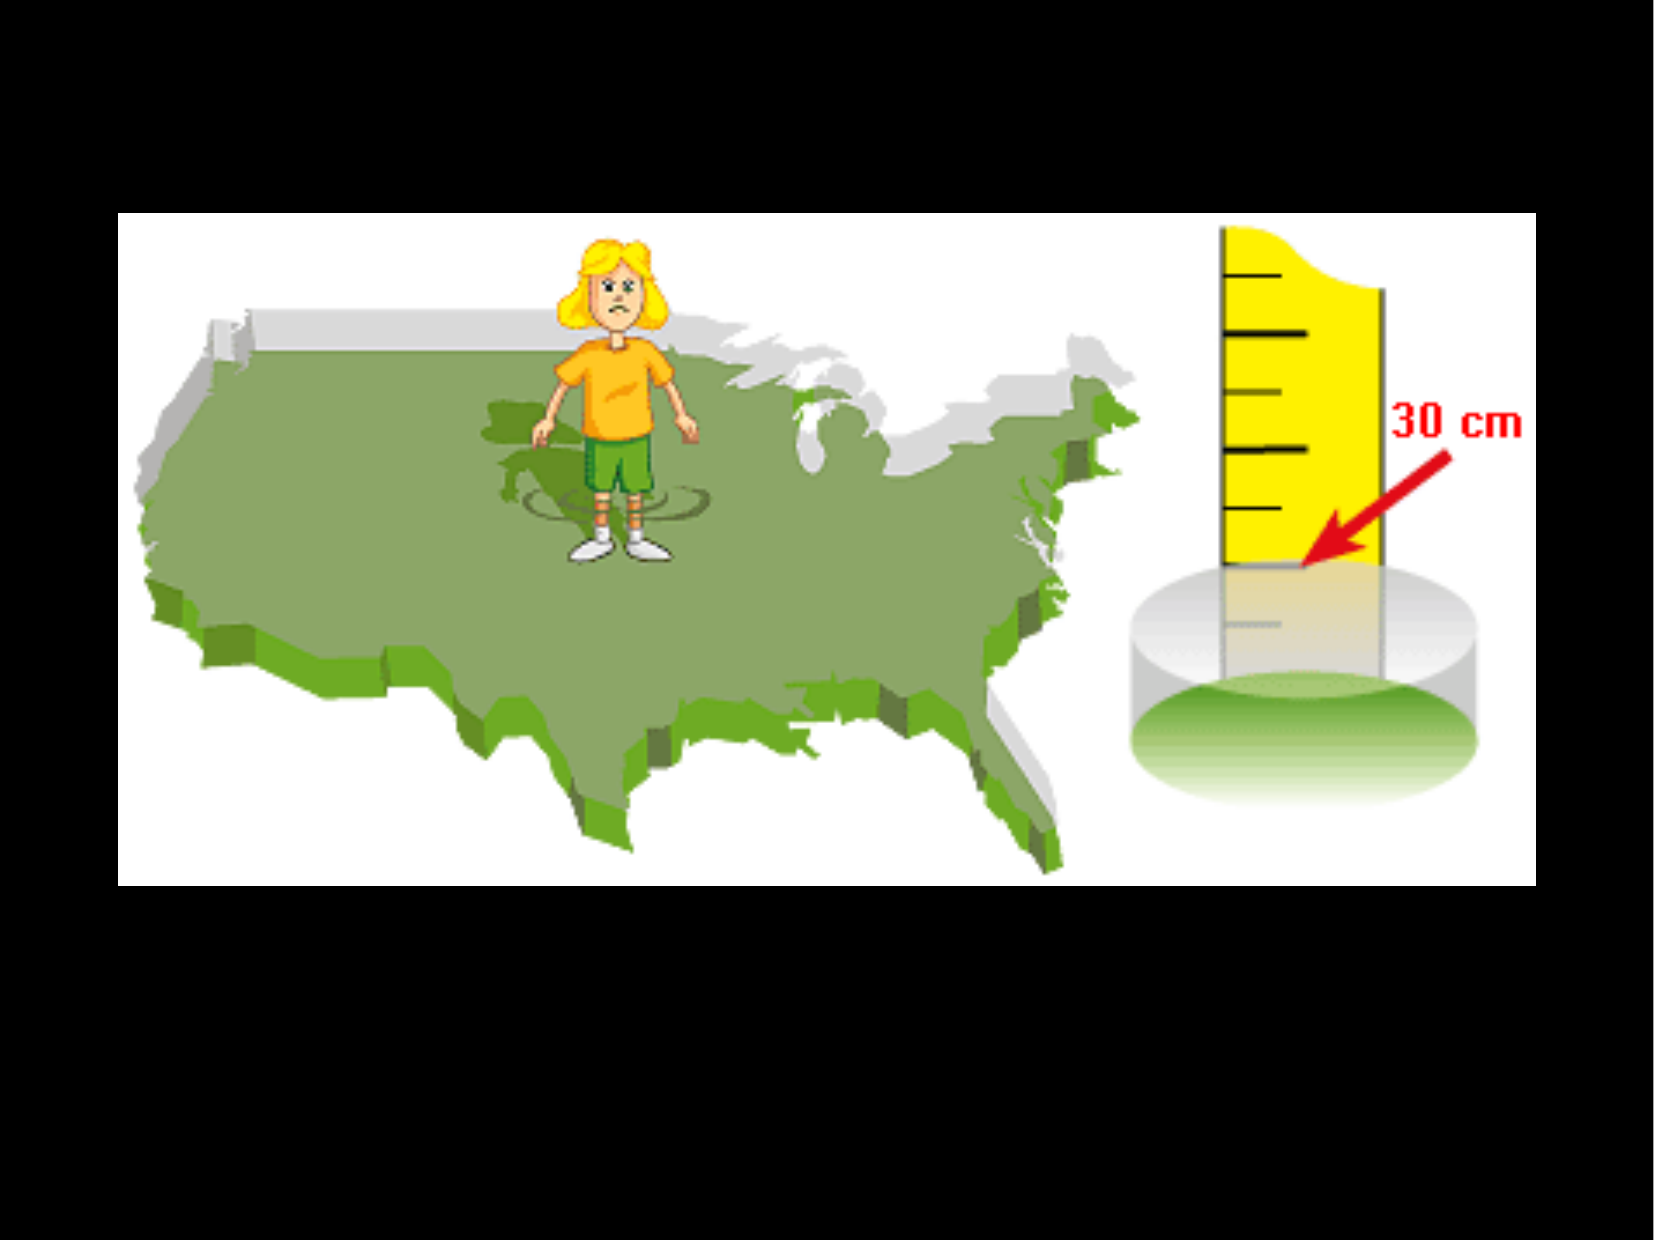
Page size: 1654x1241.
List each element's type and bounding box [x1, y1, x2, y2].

picture [118, 213, 1536, 886]
